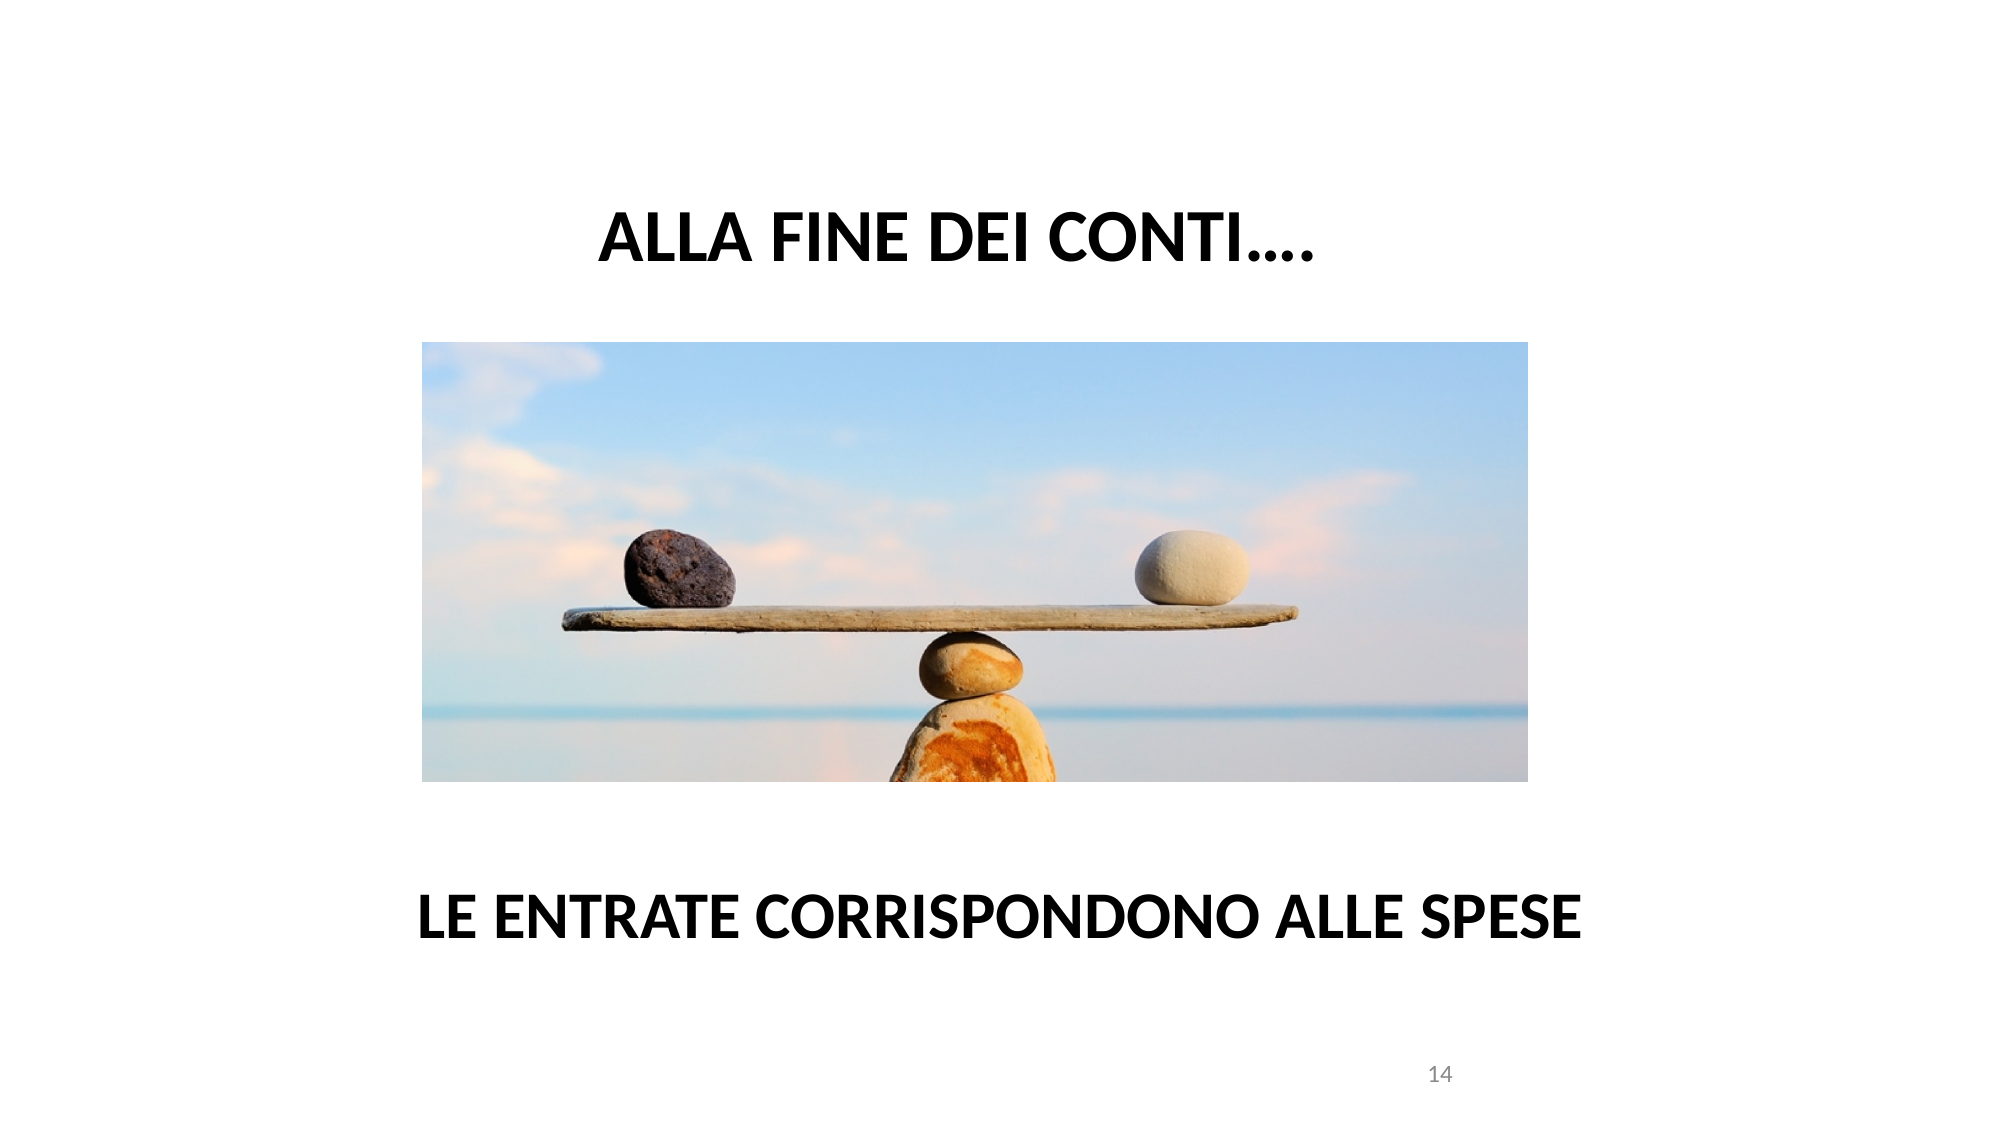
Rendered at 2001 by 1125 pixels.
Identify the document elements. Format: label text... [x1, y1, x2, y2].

text_box LE ENTRATE CORRISPONDONO ALLE SPESE [389, 864, 1613, 960]
text_box [1412, 1042, 1863, 1103]
text_box ALLA FINE DEI CONTI…. [453, 178, 1465, 285]
picture [422, 342, 1528, 782]
